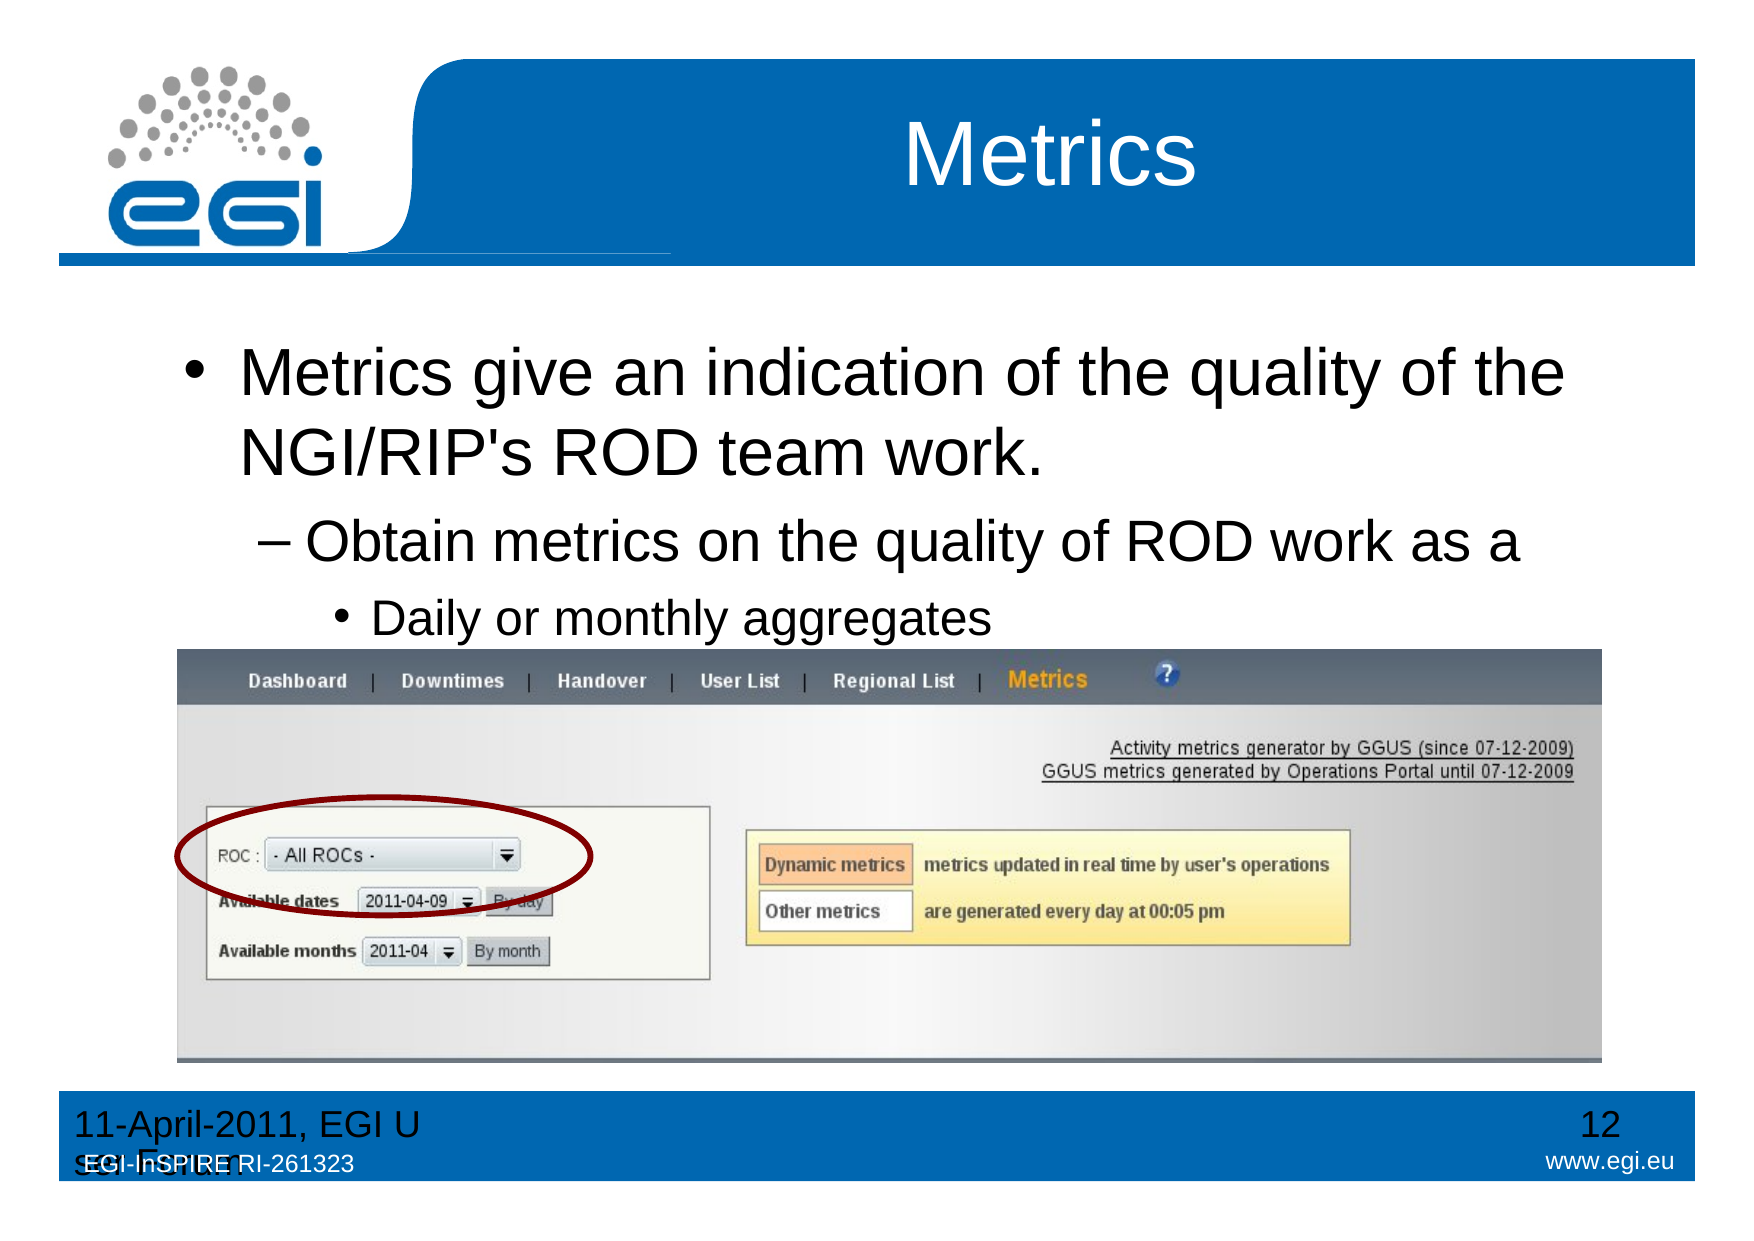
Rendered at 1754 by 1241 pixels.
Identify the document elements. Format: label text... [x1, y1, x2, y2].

picture [59, 59, 348, 253]
list Metrics give an indication of the quality of the NGI/RIP's ROD team work. Obtain metrics on the quality of ROD work as a Daily or monthly aggregates Can be chosen for any Region [168, 320, 1614, 1062]
picture [177, 649, 1602, 1063]
title Metrics [439, 31, 1663, 267]
picture [181, 801, 587, 912]
